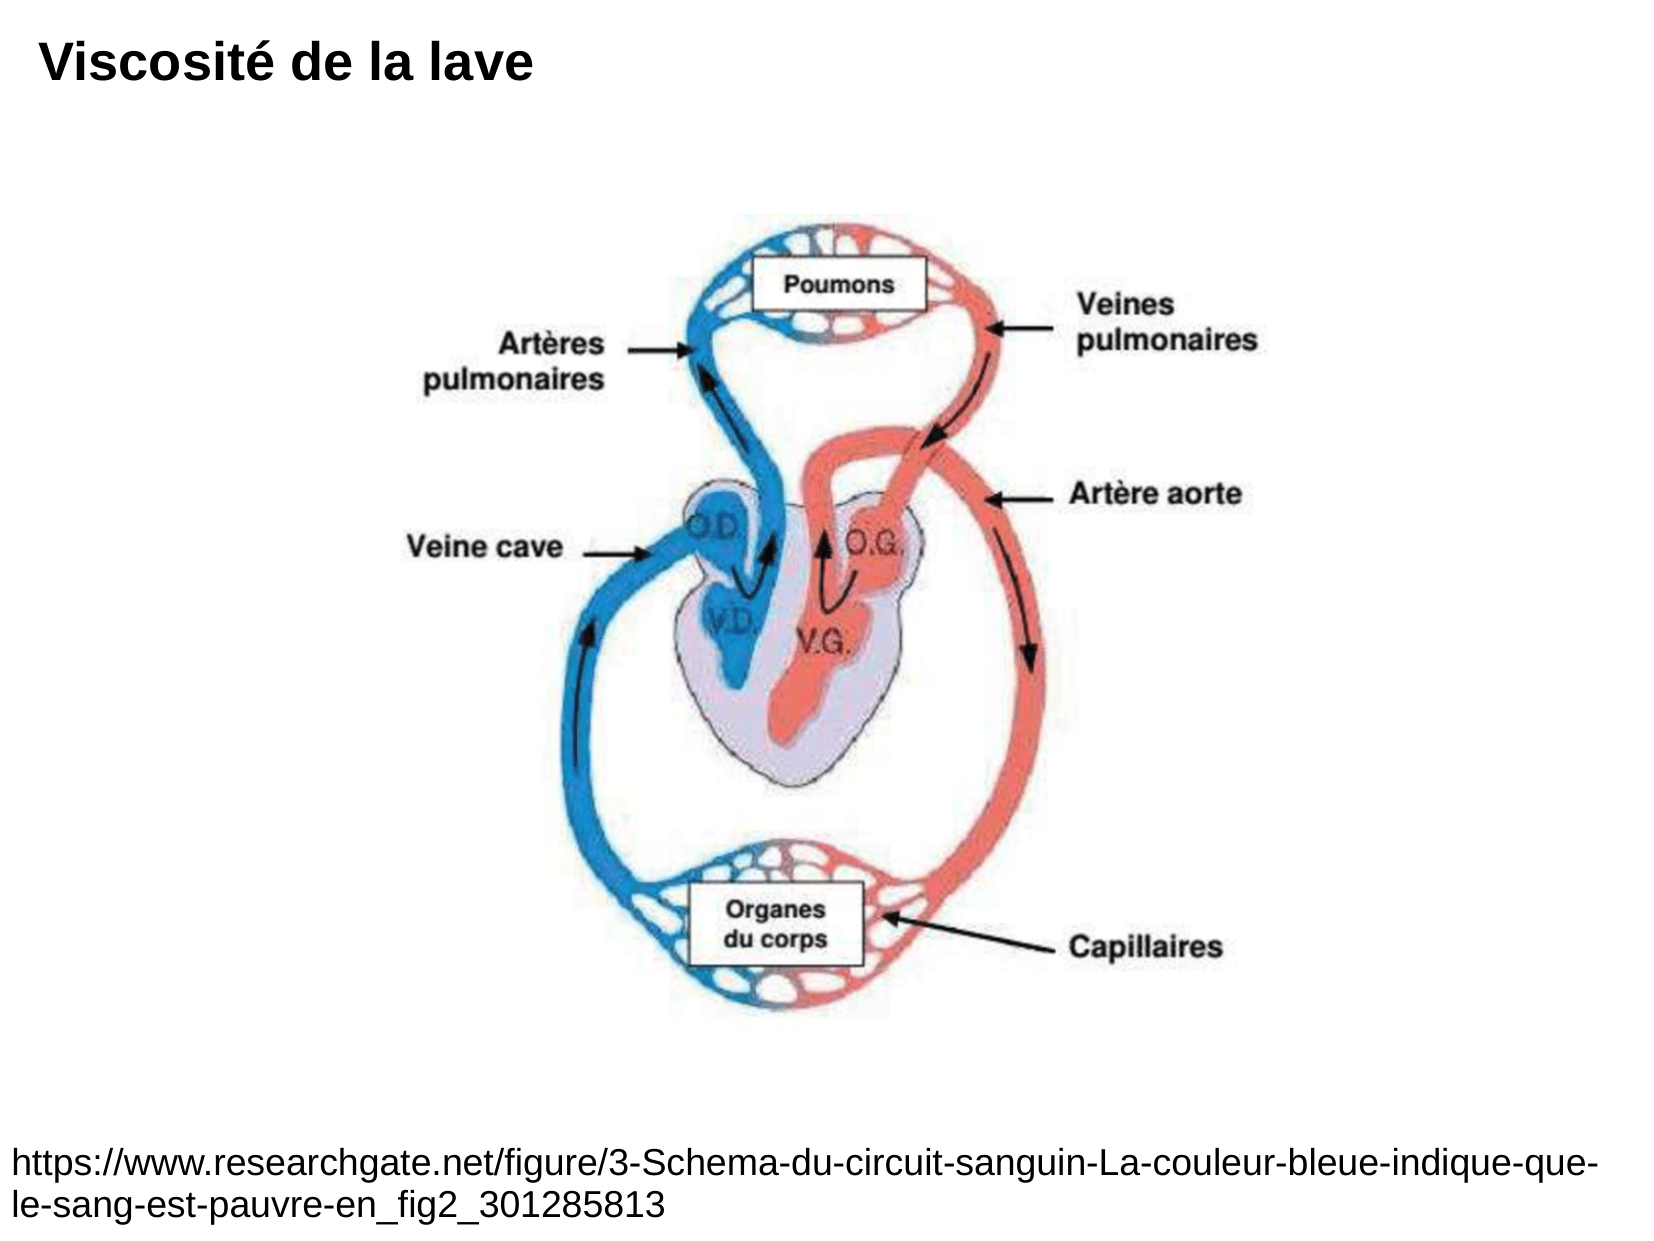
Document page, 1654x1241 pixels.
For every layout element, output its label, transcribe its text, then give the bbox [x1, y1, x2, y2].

picture [354, 214, 1288, 1028]
text_box Viscosité de la lave [23, 23, 922, 101]
text_box https://www.researchgate.net/figure/3-Schema-du-circuit-sanguin-La-couleur-bleue-indique-que-le-sang-est-pauvre-en_fig2_301285813 [0, 1133, 1654, 1233]
